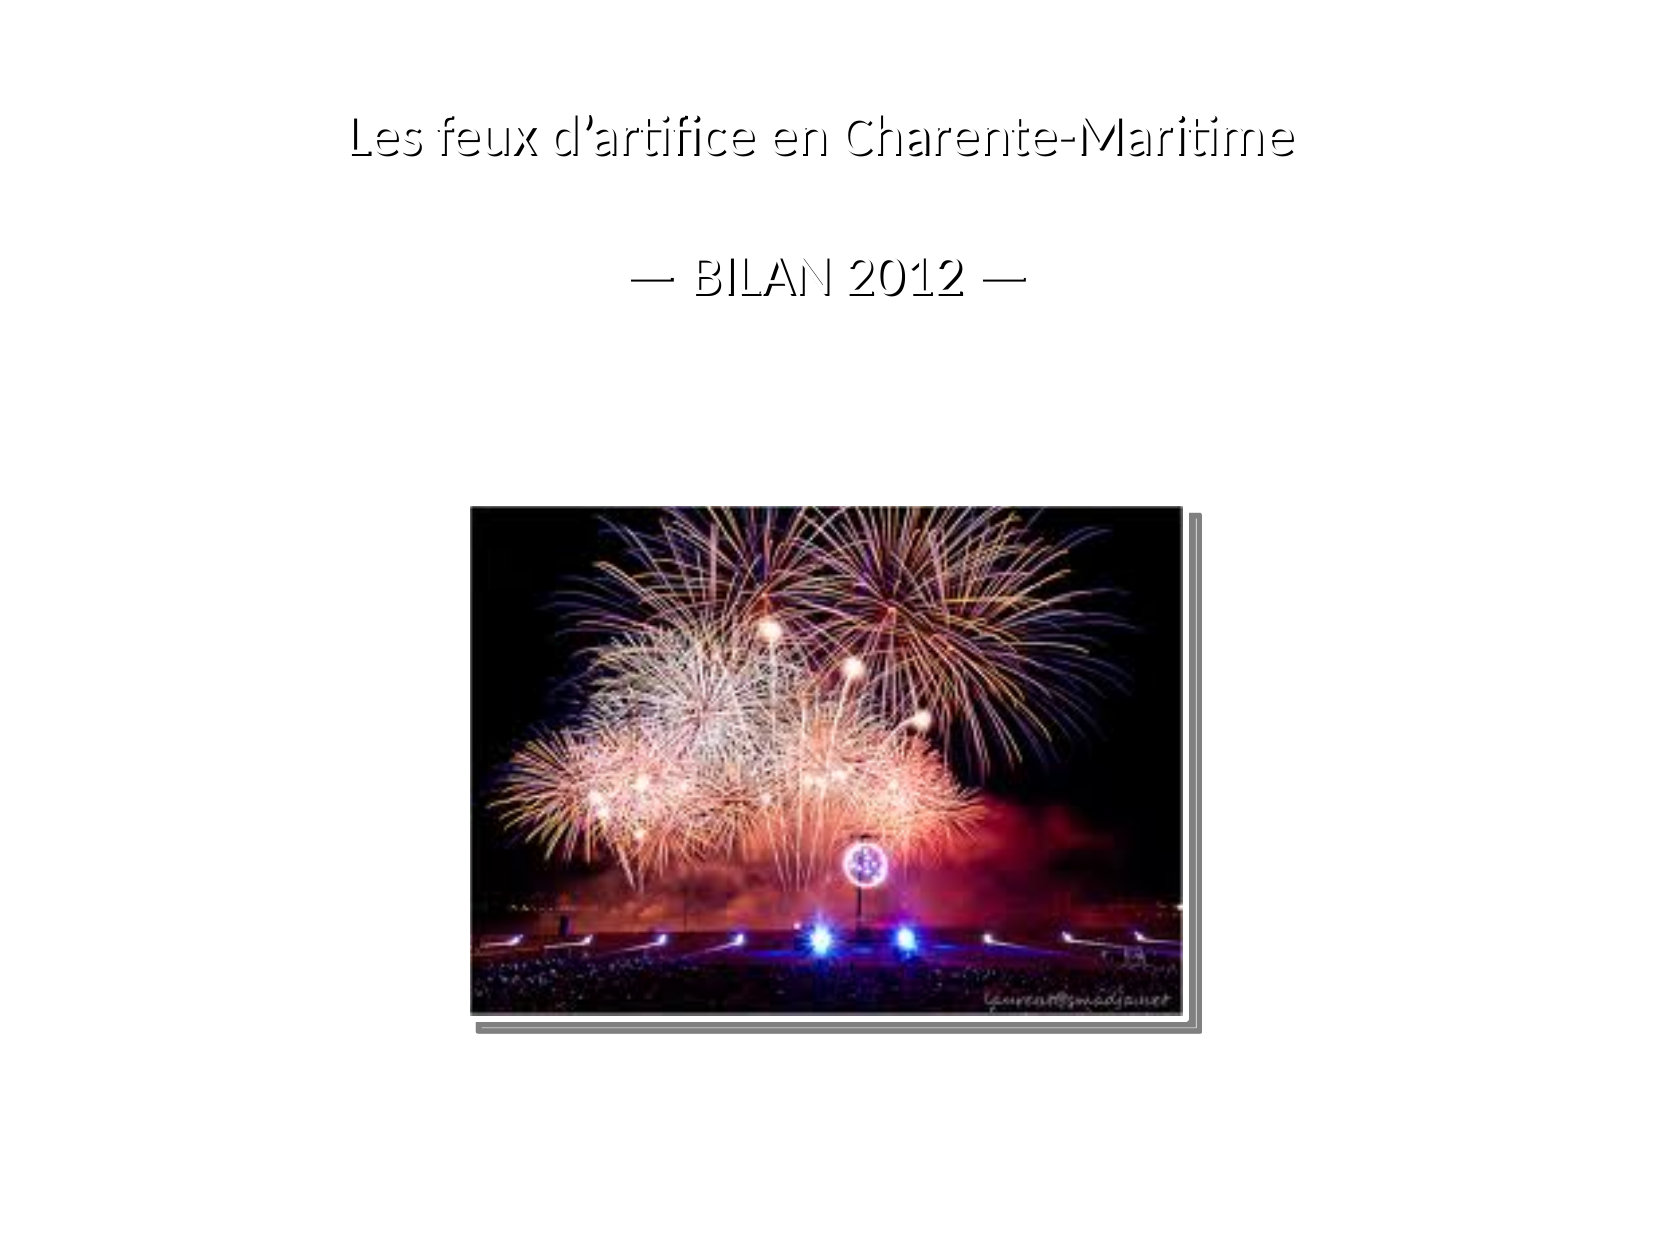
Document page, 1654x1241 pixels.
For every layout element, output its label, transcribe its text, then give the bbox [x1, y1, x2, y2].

picture [470, 506, 1184, 1016]
title Les feux d’artifice en Charente-Maritime — BILAN 2012 — [11, 53, 1642, 349]
